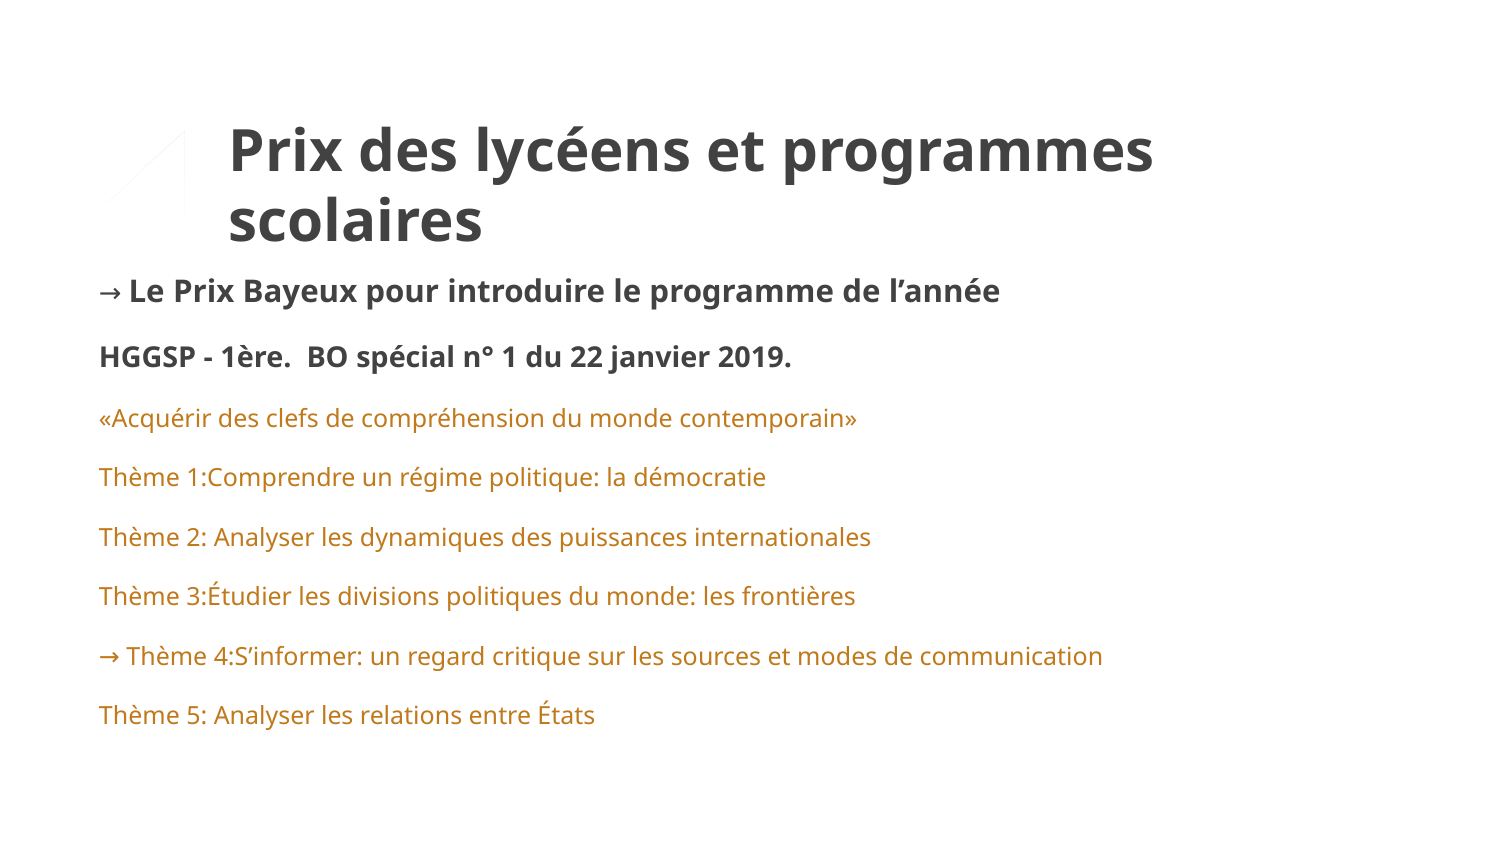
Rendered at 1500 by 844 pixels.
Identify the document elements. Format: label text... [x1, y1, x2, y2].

title Prix des lycéens et programmes scolaires [213, 98, 1368, 250]
list → Le Prix Bayeux pour introduire le programme de l’année HGGSP - 1ère. BO spécial n° 1 du 22 janvier 2019. «Acquérir des clefs de compréhension du monde contemporain» Thème 1:Comprendre un régime politique: la démocratie Thème 2: Analyser les dynamiques des puissances internationales Thème 3:Étudier les divisions politiques du monde: les frontières → Thème 4:S’informer: un regard critique sur les sources et modes de communication Thème 5: Analyser les relations entre États [84, 250, 1371, 768]
